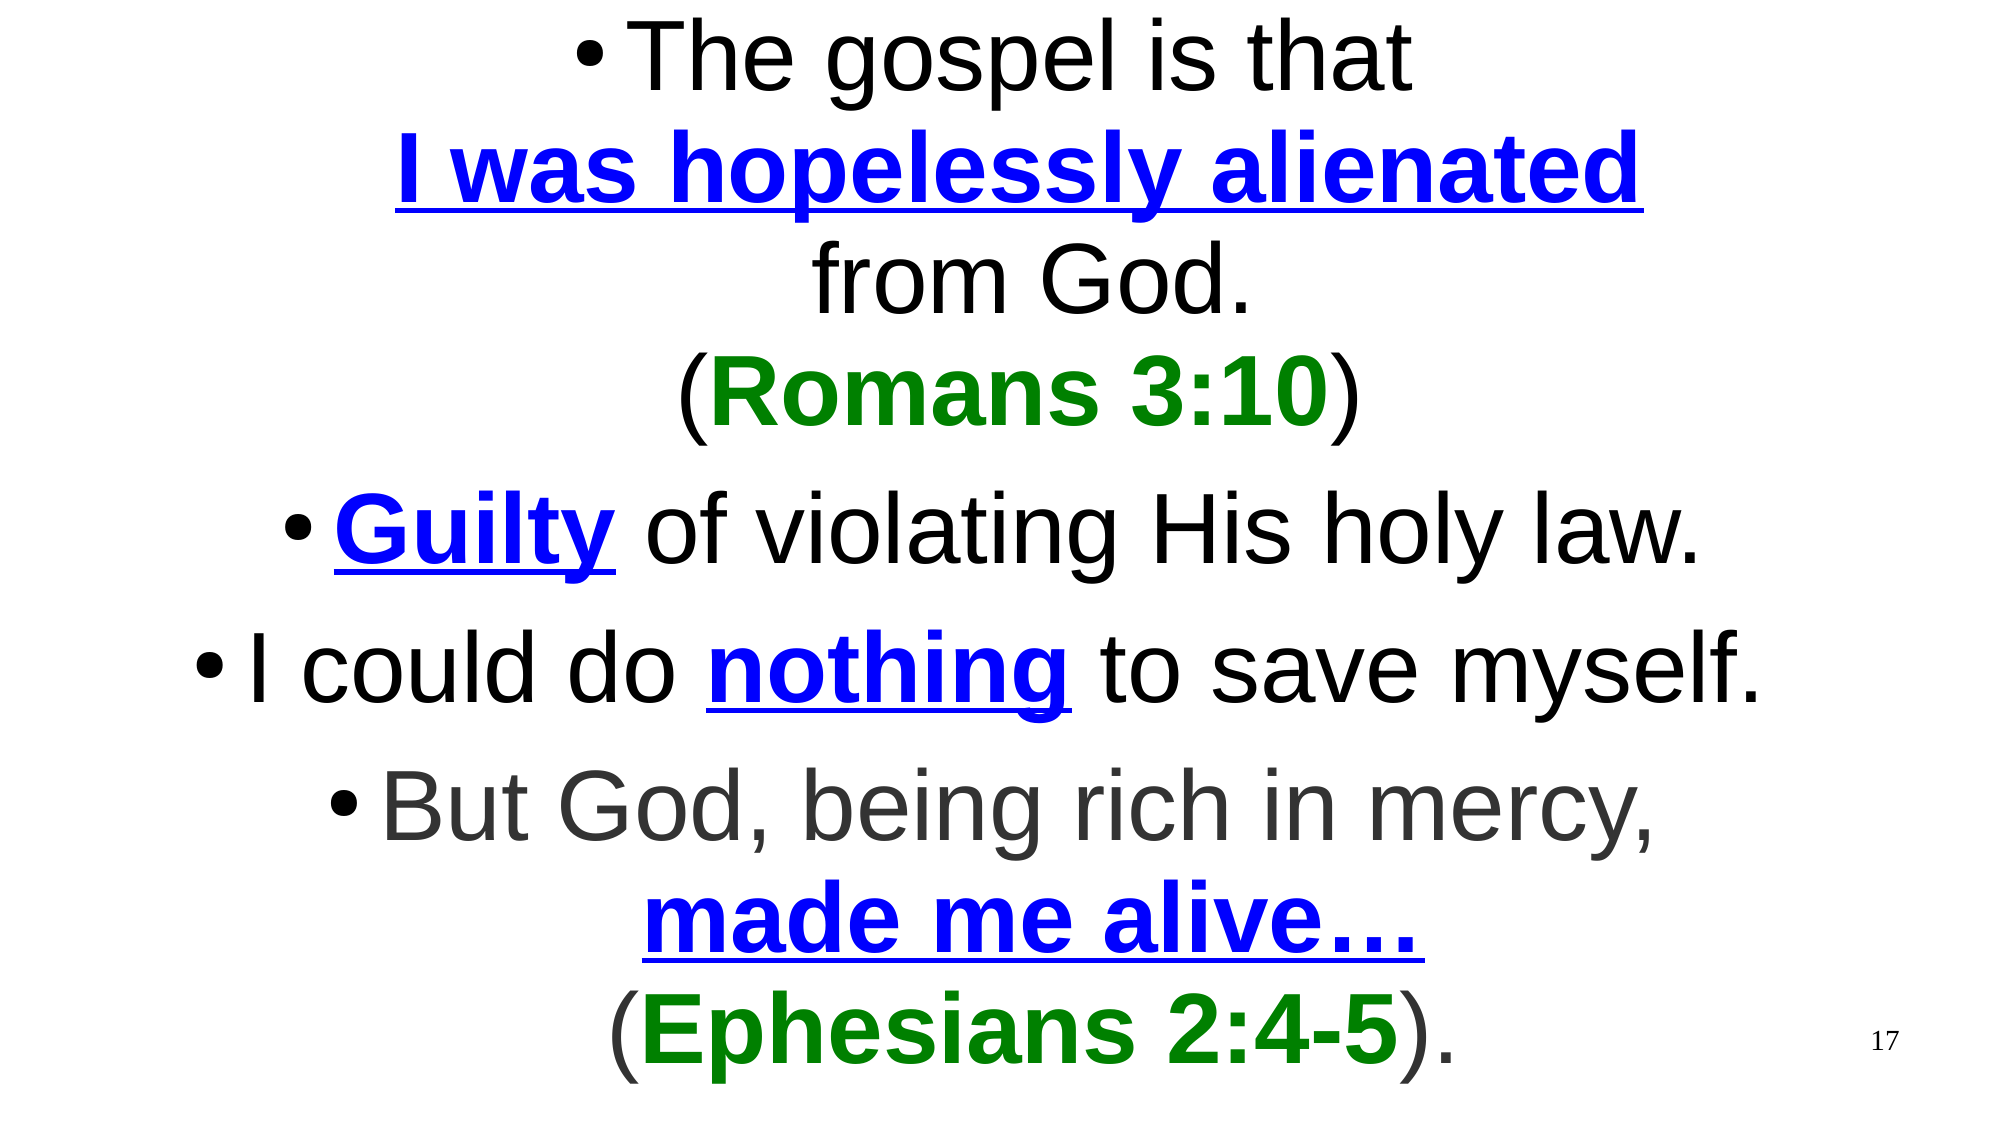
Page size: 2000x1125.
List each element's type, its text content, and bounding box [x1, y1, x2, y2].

list The gospel is that I was hopelessly alienated from God. (Romans 3:10) Guilty of violating His holy law. I could do nothing to save myself. But God, being rich in mercy, made me alive… (Ephesians 2:4-5). [0, 0, 1996, 1123]
